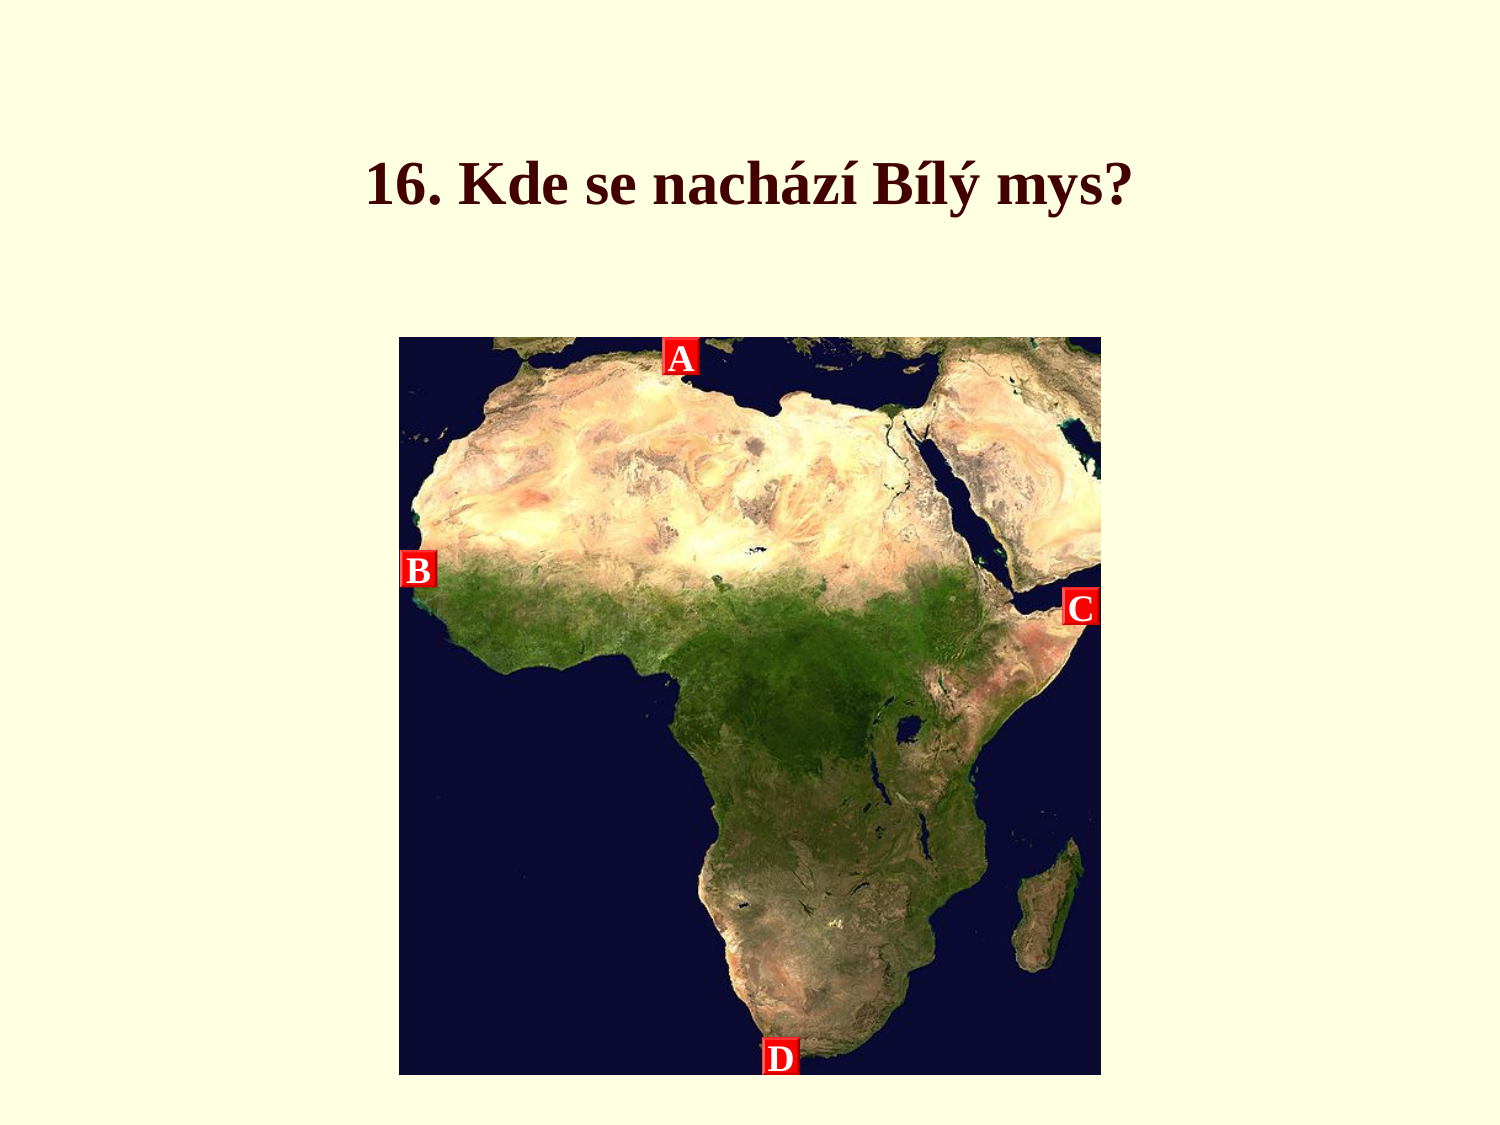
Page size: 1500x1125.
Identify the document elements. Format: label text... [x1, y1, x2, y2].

text_box A [665, 340, 697, 372]
text_box D [765, 1040, 797, 1072]
title 16. Kde se nachází Bílý mys? [0, 135, 1500, 225]
text_box C [1065, 590, 1097, 622]
text_box [399, 337, 1101, 1076]
text_box B [403, 553, 435, 585]
